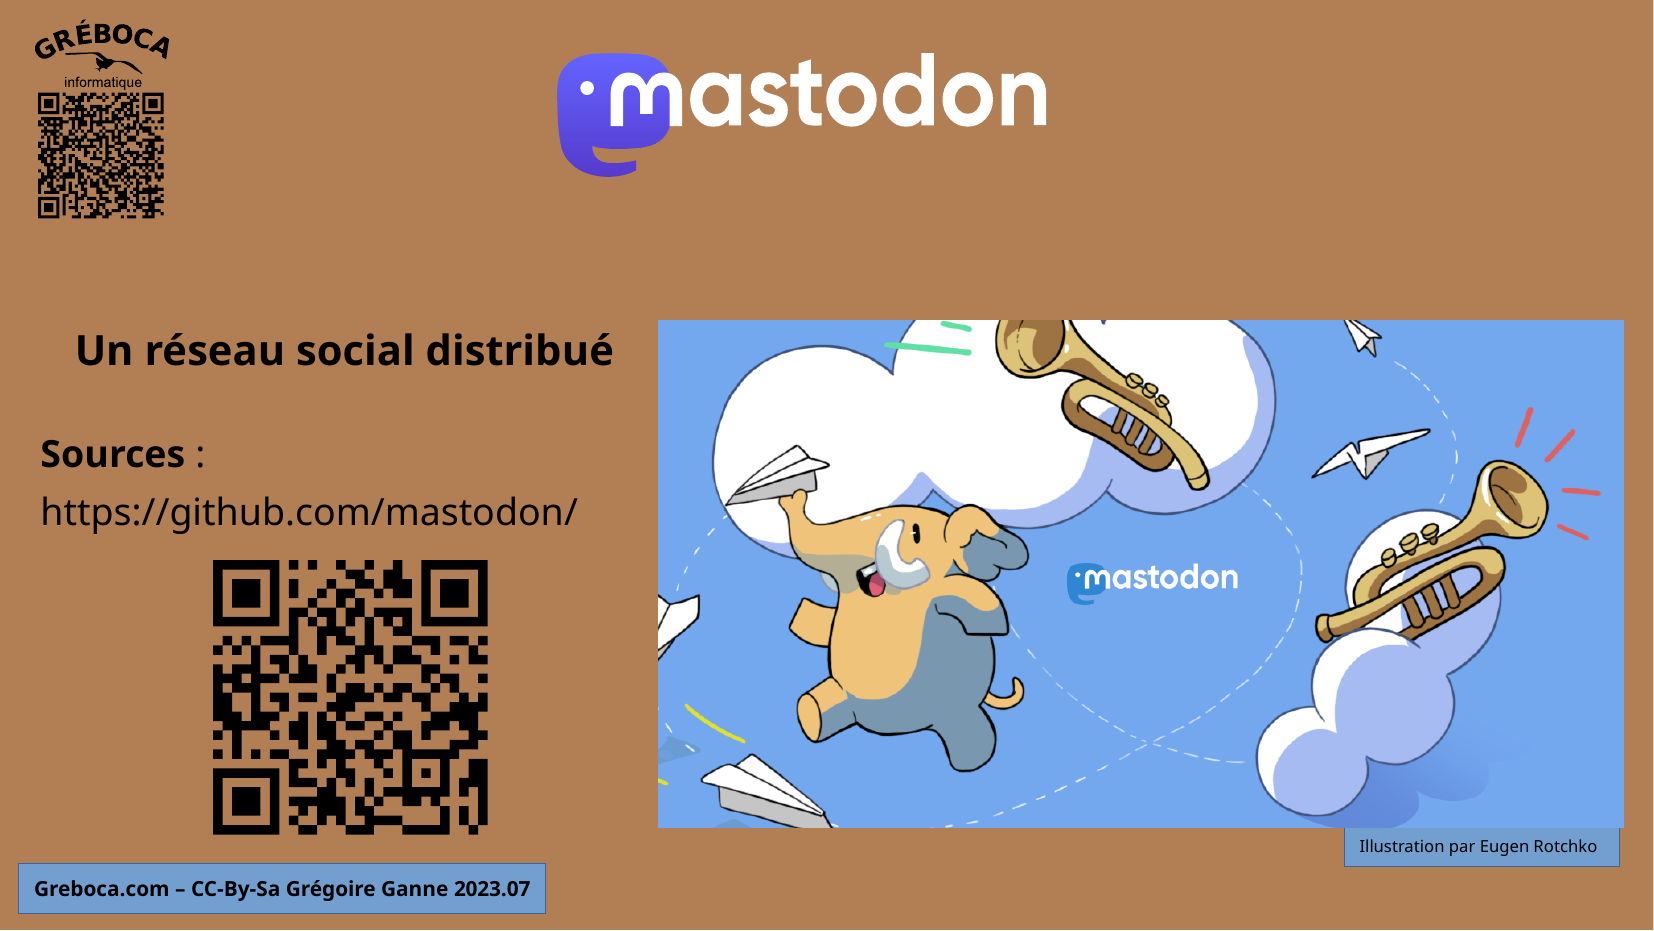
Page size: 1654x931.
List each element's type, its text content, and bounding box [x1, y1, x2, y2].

picture [199, 546, 502, 849]
picture [27, 19, 175, 230]
picture [557, 51, 1047, 179]
text_box Sources : https://github.com/mastodon/ [25, 412, 658, 721]
picture [658, 320, 1624, 828]
text_box Illustration par Eugen Rotchko [1344, 828, 1620, 867]
text_box Greboca.com – CC-By-Sa Grégoire Ganne 2023.07 [18, 863, 546, 914]
title Un réseau social distribué [62, 282, 627, 417]
